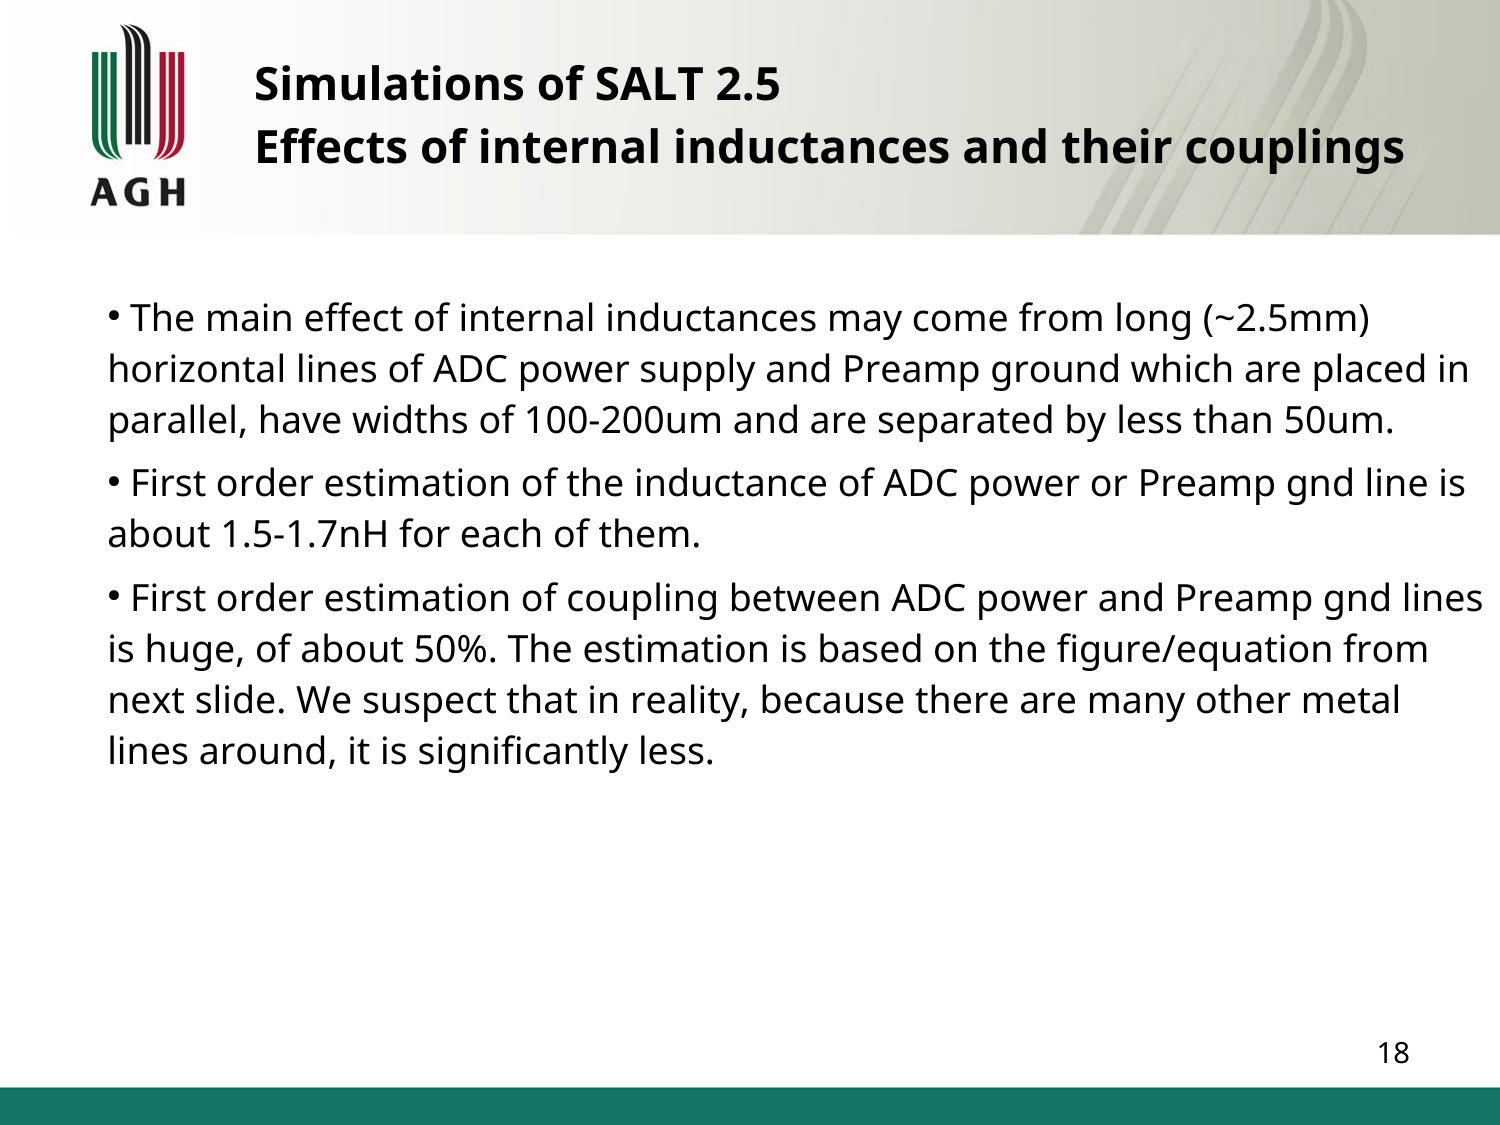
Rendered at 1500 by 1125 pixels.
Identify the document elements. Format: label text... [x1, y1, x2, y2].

title Simulations of SALT 2.5 Effects of internal inductances and their couplings [254, 34, 1426, 194]
picture [0, 0, 1500, 1125]
list The main effect of internal inductances may come from long (~2.5mm) horizontal lines of ADC power supply and Preamp ground which are placed in parallel, have widths of 100-200um and are separated by less than 50um. First order estimation of the inductance of ADC power or Preamp gnd line is about 1.5-1.7nH for each of them. First order estimation of coupling between ADC power and Preamp gnd lines is huge, of about 50%. The estimation is based on the figure/equation from next slide. We suspect that in reality, because there are many other metal lines around, it is significantly less. [47, 227, 1489, 1075]
